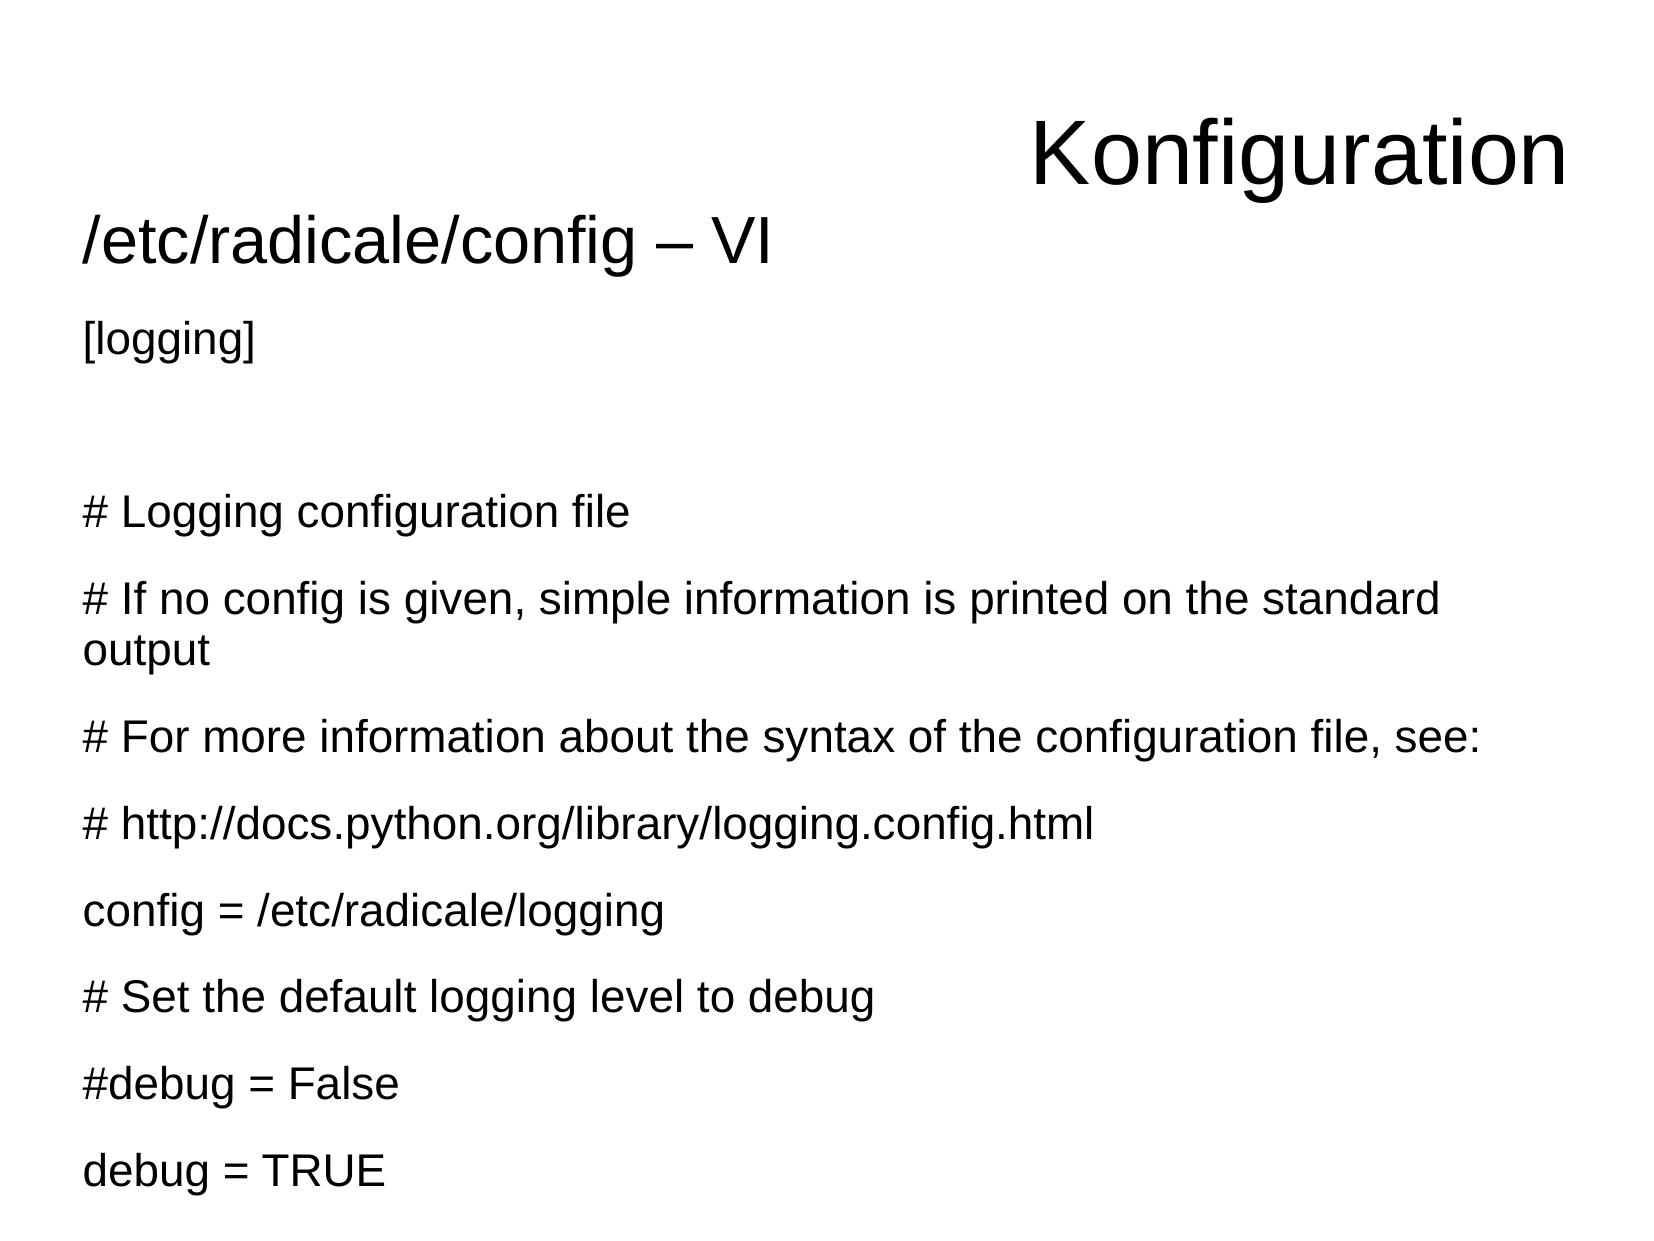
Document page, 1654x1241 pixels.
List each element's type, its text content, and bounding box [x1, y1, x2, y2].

subtitle /etc/radicale/config – VI [logging] # Logging configuration file # If no config is given, simple information is printed on the standard output # For more information about the syntax of the configuration file, see: # http://docs.python.org/library/logging.config.html config = /etc/radicale/logging # Set the default logging level to debug #debug = False debug = TRUE [82, 202, 1571, 1197]
title Konfiguration [82, 49, 1571, 202]
